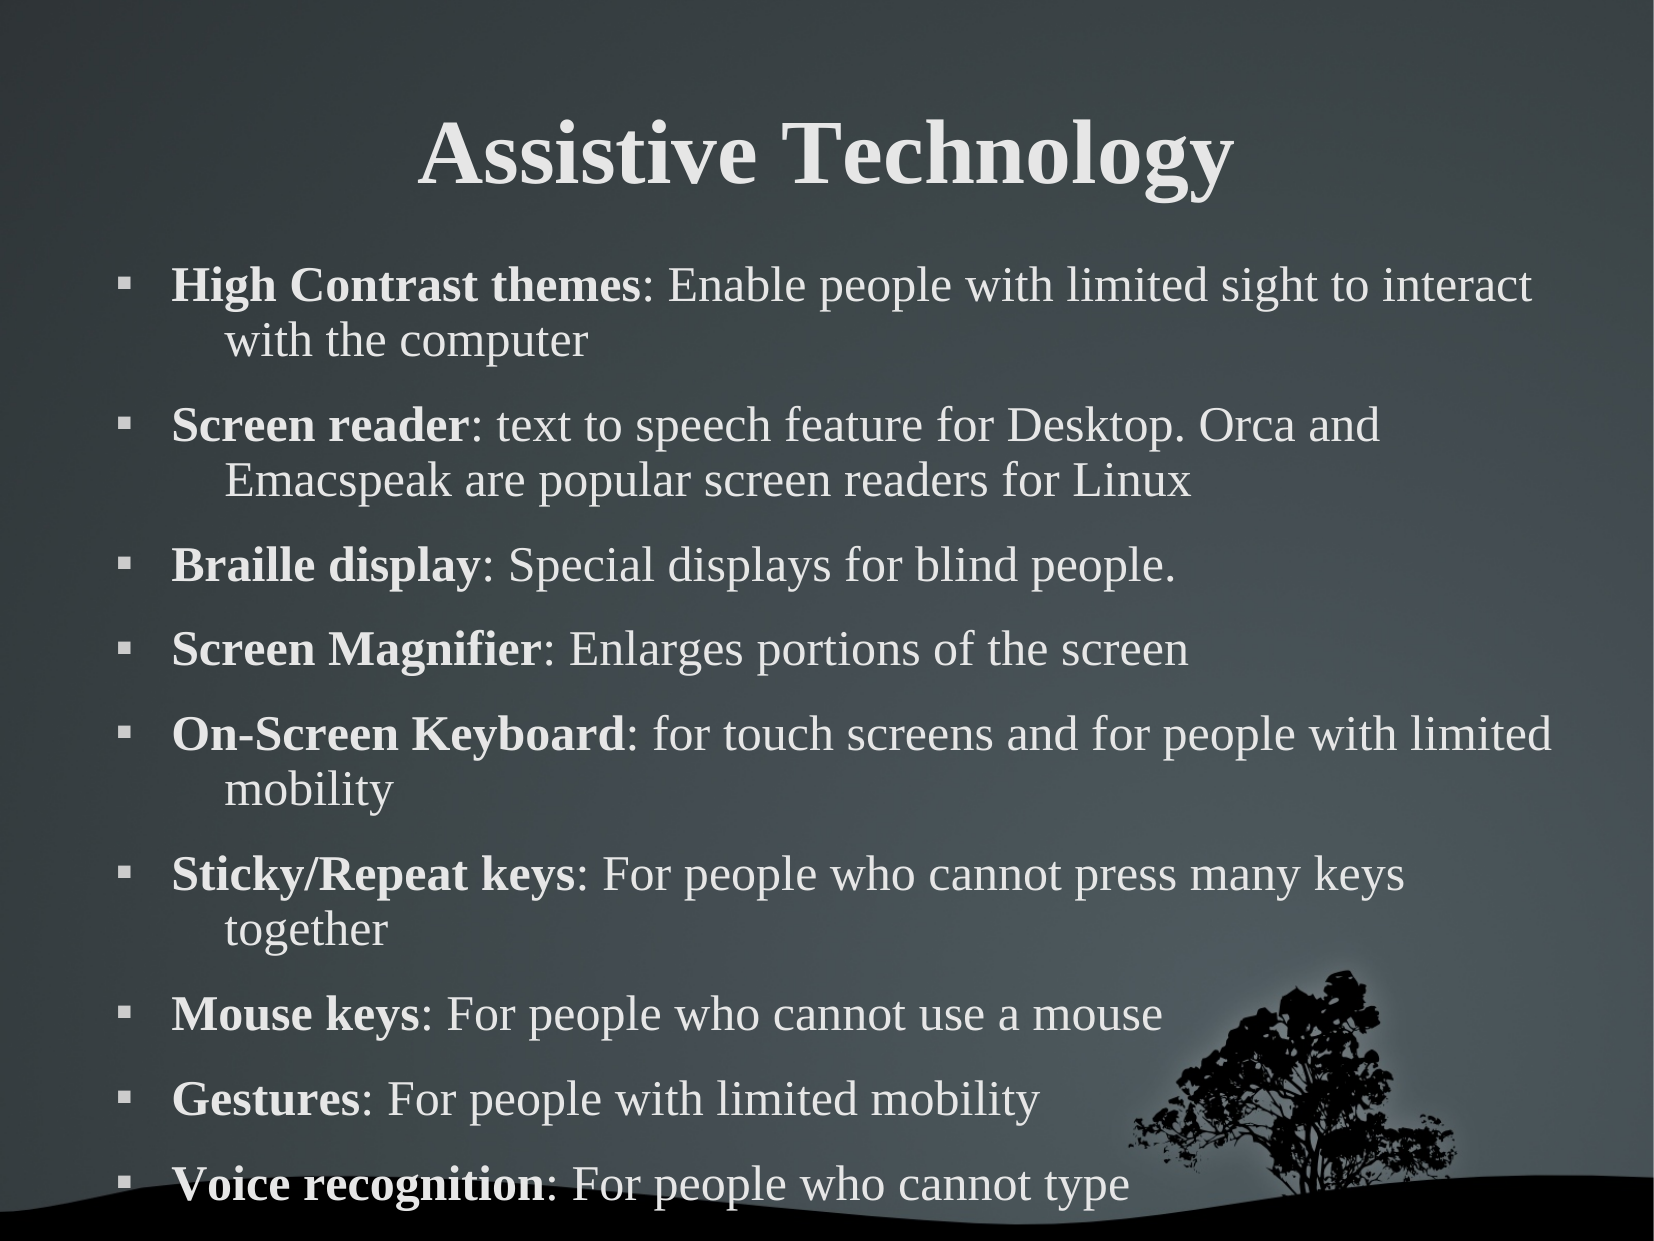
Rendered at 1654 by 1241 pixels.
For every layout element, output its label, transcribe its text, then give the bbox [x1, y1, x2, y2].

title Assistive Technology [82, 49, 1571, 256]
picture [0, 0, 1654, 1241]
list High Contrast themes: Enable people with limited sight to interact with the computer Screen reader: text to speech feature for Desktop. Orca and Emacspeak are popular screen readers for Linux Braille display: Special displays for blind people. Screen Magnifier: Enlarges portions of the screen On-Screen Keyboard: for touch screens and for people with limited mobility Sticky/Repeat keys: For people who cannot press many keys together Mouse keys: For people who cannot use a mouse Gestures: For people with limited mobility Voice recognition: For people who cannot type [82, 256, 1571, 1211]
